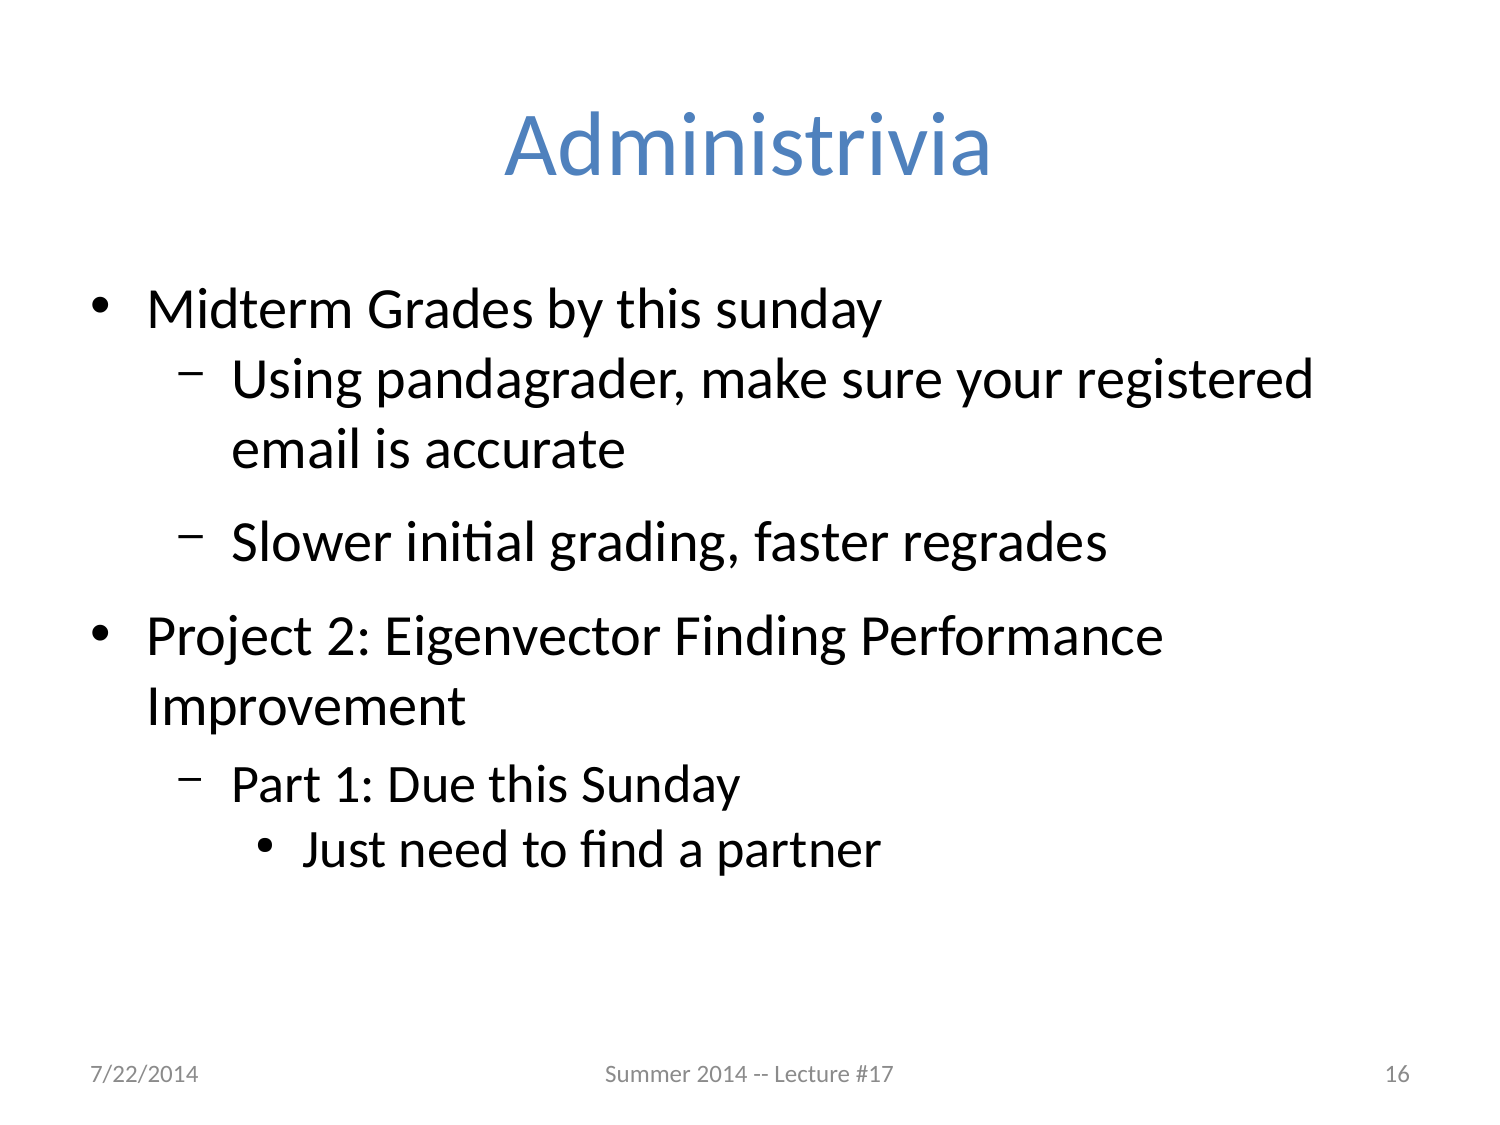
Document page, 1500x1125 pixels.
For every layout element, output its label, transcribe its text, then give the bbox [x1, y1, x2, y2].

slide_number 7/22/2014 [75, 1042, 425, 1103]
footer Summer 2014 -- Lecture #17 [512, 1042, 988, 1103]
title Administrivia [75, 45, 1425, 233]
slide_number <number> [1074, 1042, 1425, 1103]
list Midterm Grades by this sunday Using pandagrader, make sure your registered email is accurate Slower initial grading, faster regrades Project 2: Eigenvector Finding Performance Improvement Part 1: Due this Sunday Just need to find a partner [75, 262, 1425, 1073]
